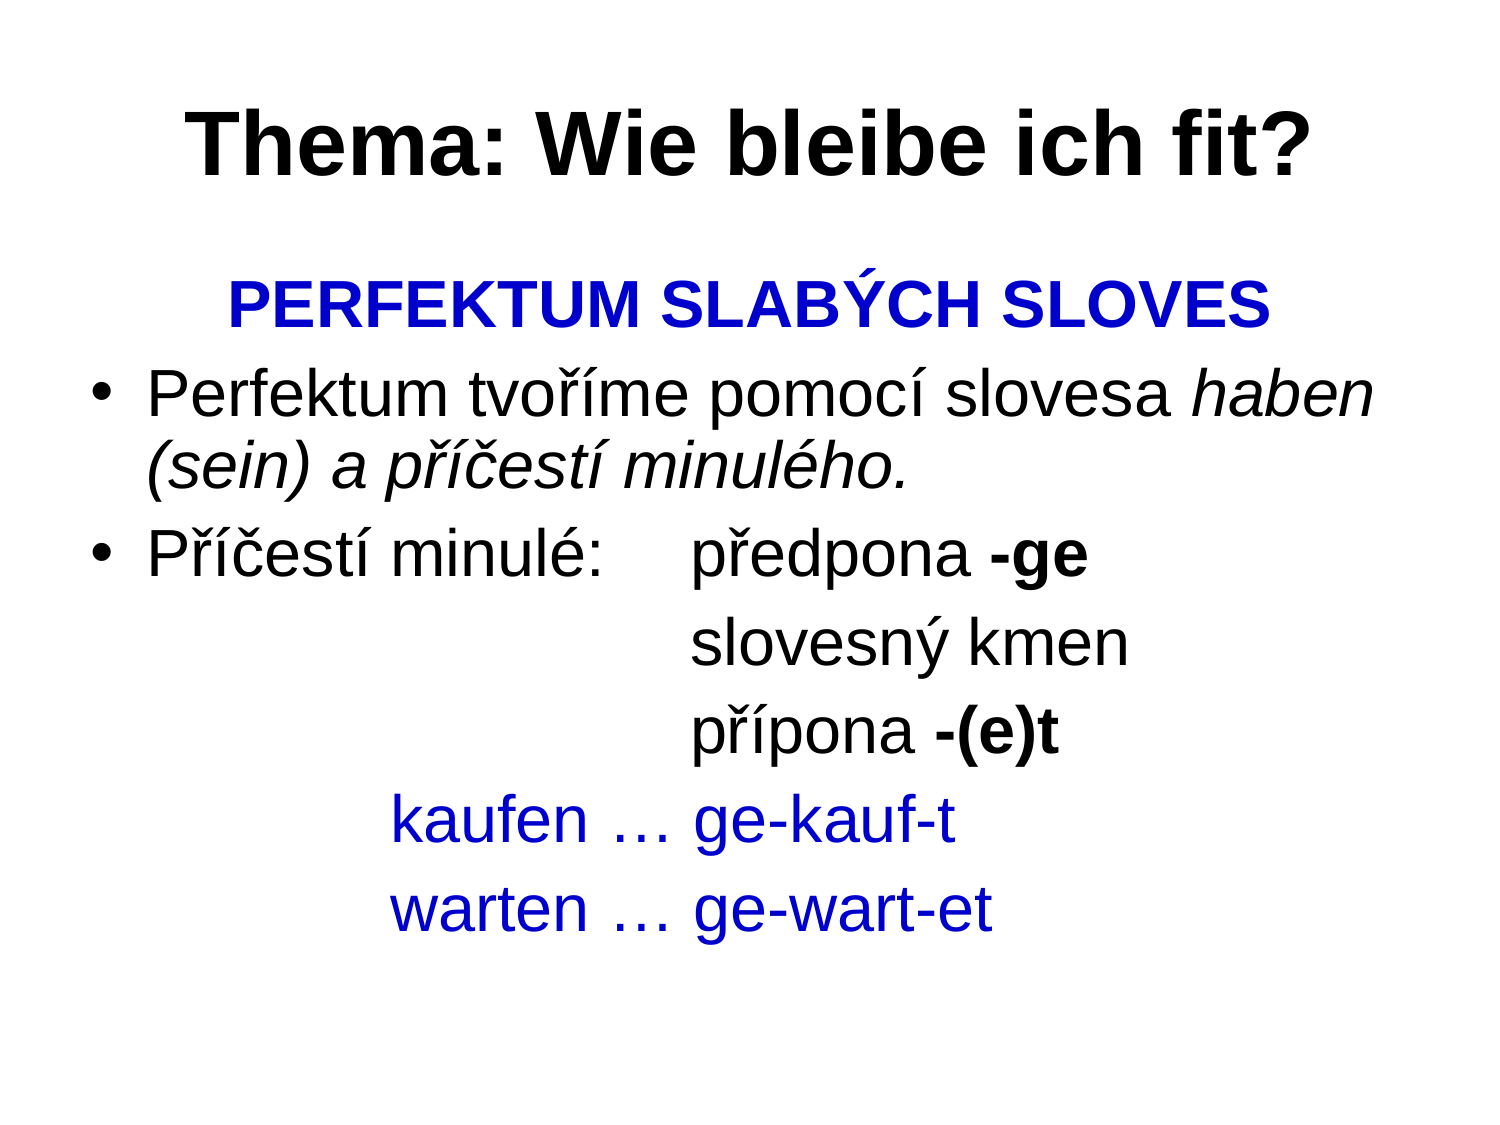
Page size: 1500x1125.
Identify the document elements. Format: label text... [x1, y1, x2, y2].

list PERFEKTUM SLABÝCH SLOVES Perfektum tvoříme pomocí slovesa haben (sein) a příčestí minulého. Příčestí minulé: předpona -ge slovesný kmen přípona -(e)t kaufen … ge-kauf-t warten … ge-wart-et [75, 262, 1426, 1006]
title Thema: Wie bleibe ich fit? [75, 45, 1426, 233]
